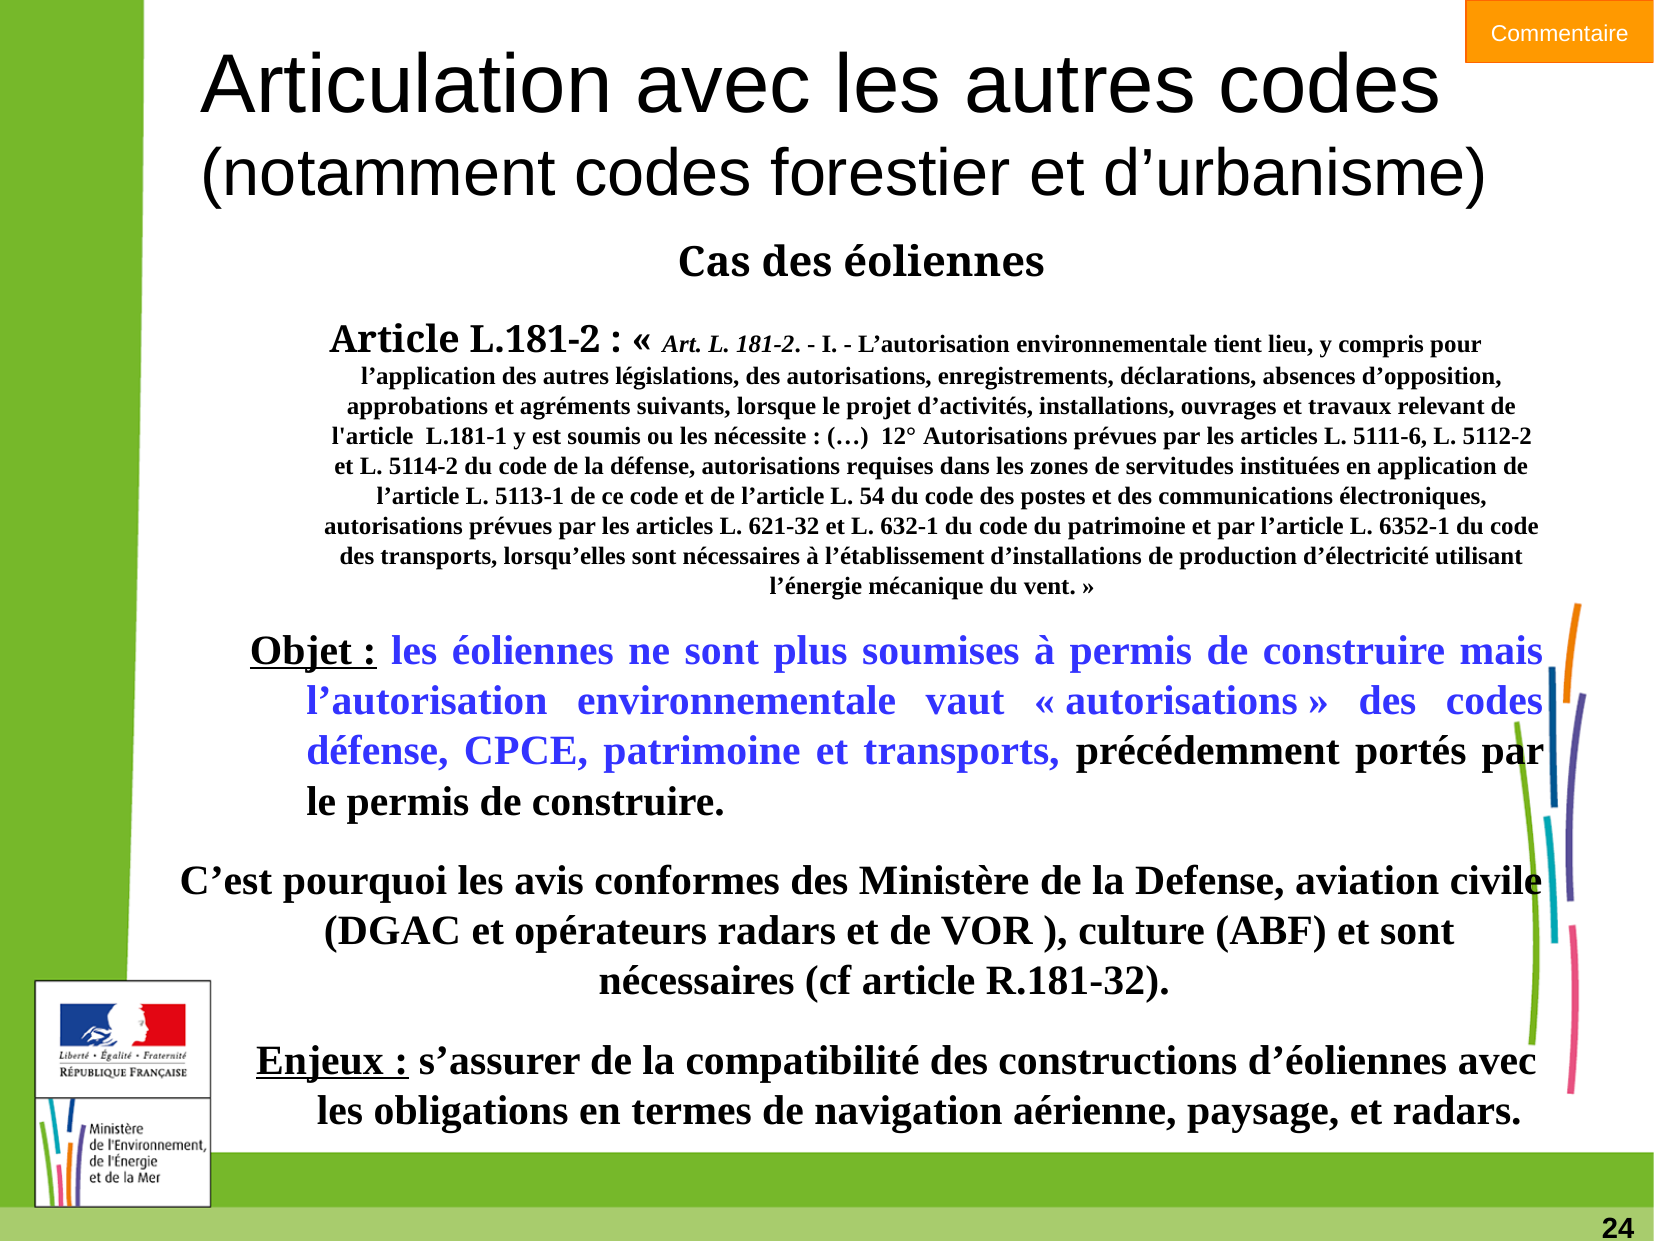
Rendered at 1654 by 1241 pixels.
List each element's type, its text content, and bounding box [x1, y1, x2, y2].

text_box Commentaire [1466, 0, 1654, 63]
picture [0, 0, 1654, 1241]
text_box Cas des éoliennes Article L.181-2 : « Art. L. 181-2. - I. - L’autorisation environnementale tient lieu, y compris pour l’application des autres législations, des autorisations, enregistrements, déclarations, absences d’opposition, approbations et agréments suivants, lorsque le projet d’activités, installations, ouvrages et travaux relevant de l'article L.181-1 y est soumis ou les nécessite : (…) 12° Autorisations prévues par les articles L. 5111-6, L. 5112-2 et L. 5114-2 du code de la défense, autorisations requises dans les zones de servitudes instituées en application de l’article L. 5113-1 de ce code et de l’article L. 54 du code des postes et des communications électroniques, autorisations prévues par les articles L. 621-32 et L. 632-1 du code du patrimoine et par l’article L. 6352-1 du code des transports, lorsqu’elles sont nécessaires à l’établissement d’installations de production d’électricité utilisant l’énergie mécanique du vent. » Objet : les éoliennes ne sont plus soumises à permis de construire mais l’autorisation environnementale vaut « autorisations » des codes défense, CPCE, patrimoine et transports, précédemment portés par le permis de construire. C’est pourquoi les avis conformes des Ministère de la Defense, aviation civile (DGAC et opérateurs radars et de VOR ), culture (ABF) et sont nécessaires (cf article R.181-32). Enjeux : s’assurer de la compatibilité des constructions d’éoliennes avec les obligations en termes de navigation aérienne, paysage, et radars. [179, 232, 1545, 1221]
title Articulation avec les autres codes (notamment codes forestier et d’urbanisme) [130, 12, 1654, 220]
